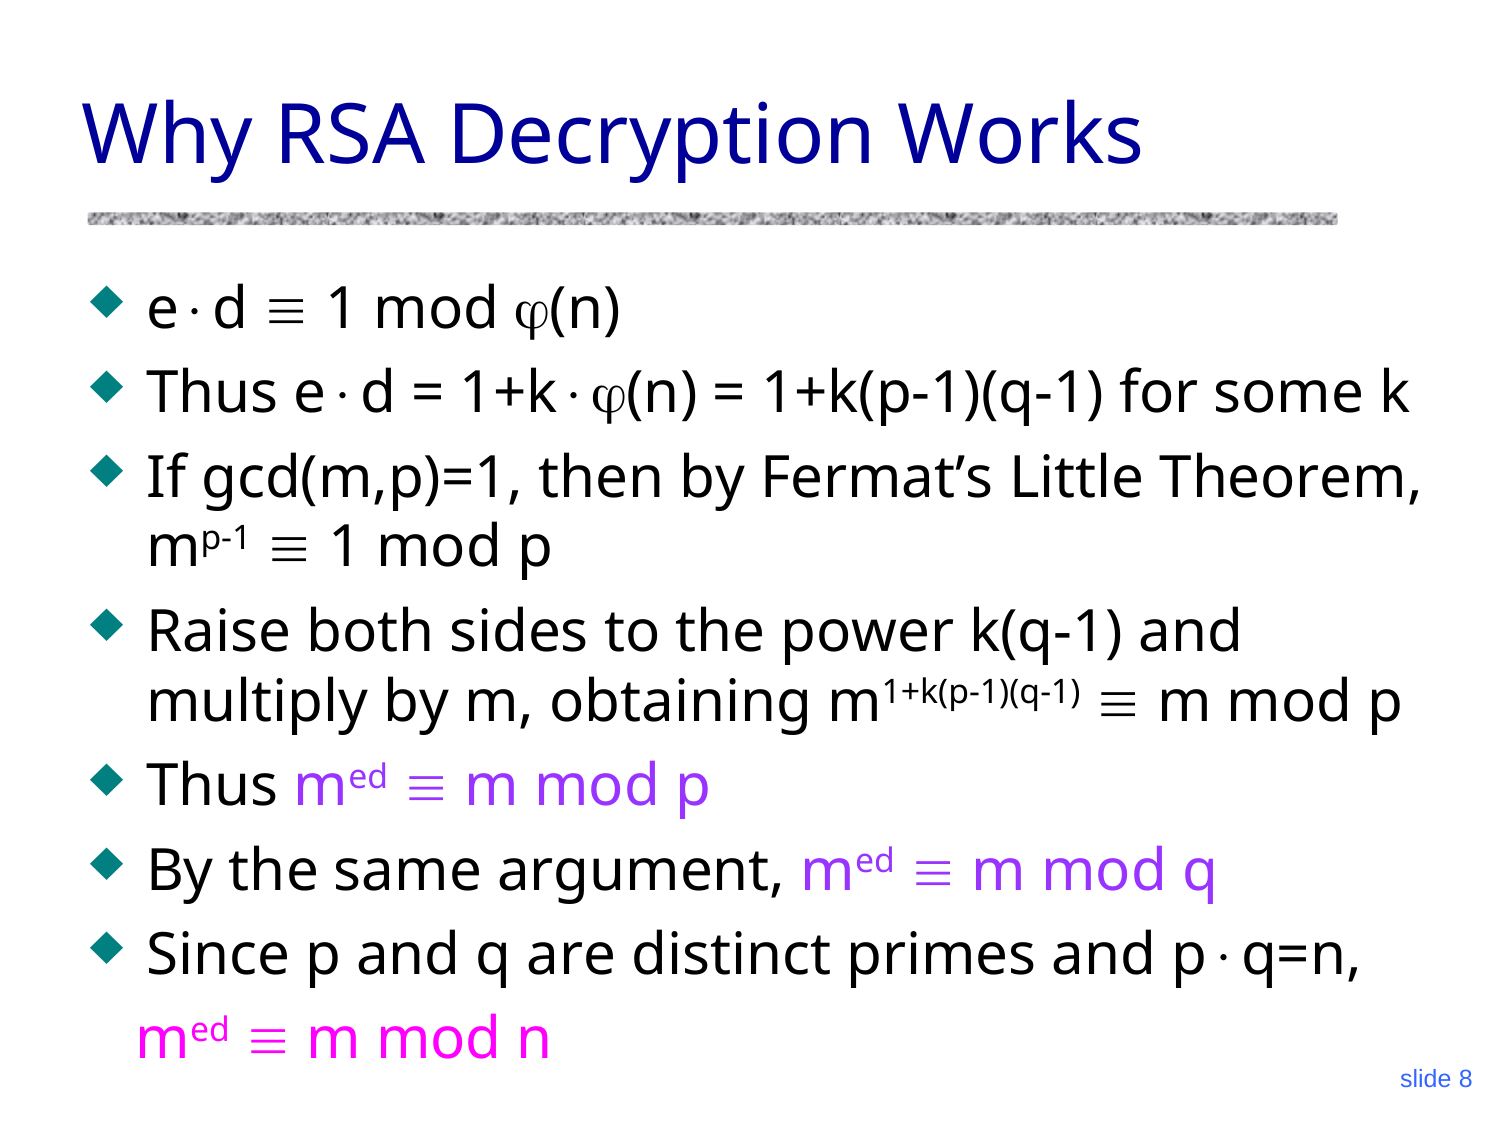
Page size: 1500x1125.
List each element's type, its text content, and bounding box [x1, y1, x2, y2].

text_box slide <number> [1450, 1025, 1488, 1101]
title Why RSA Decryption Works [66, 37, 1342, 188]
list ed  1 mod (n) Thus ed = 1+k(n) = 1+k(p-1)(q-1) for some k If gcd(m,p)=1, then by Fermat’s Little Theorem, mp-1  1 mod p Raise both sides to the power k(q-1) and multiply by m, obtaining m1+k(p-1)(q-1)  m mod p Thus med  m mod p By the same argument, med  m mod q Since p and q are distinct primes and pq=n, med  m mod n [74, 262, 1450, 1101]
picture [87, 212, 1338, 226]
